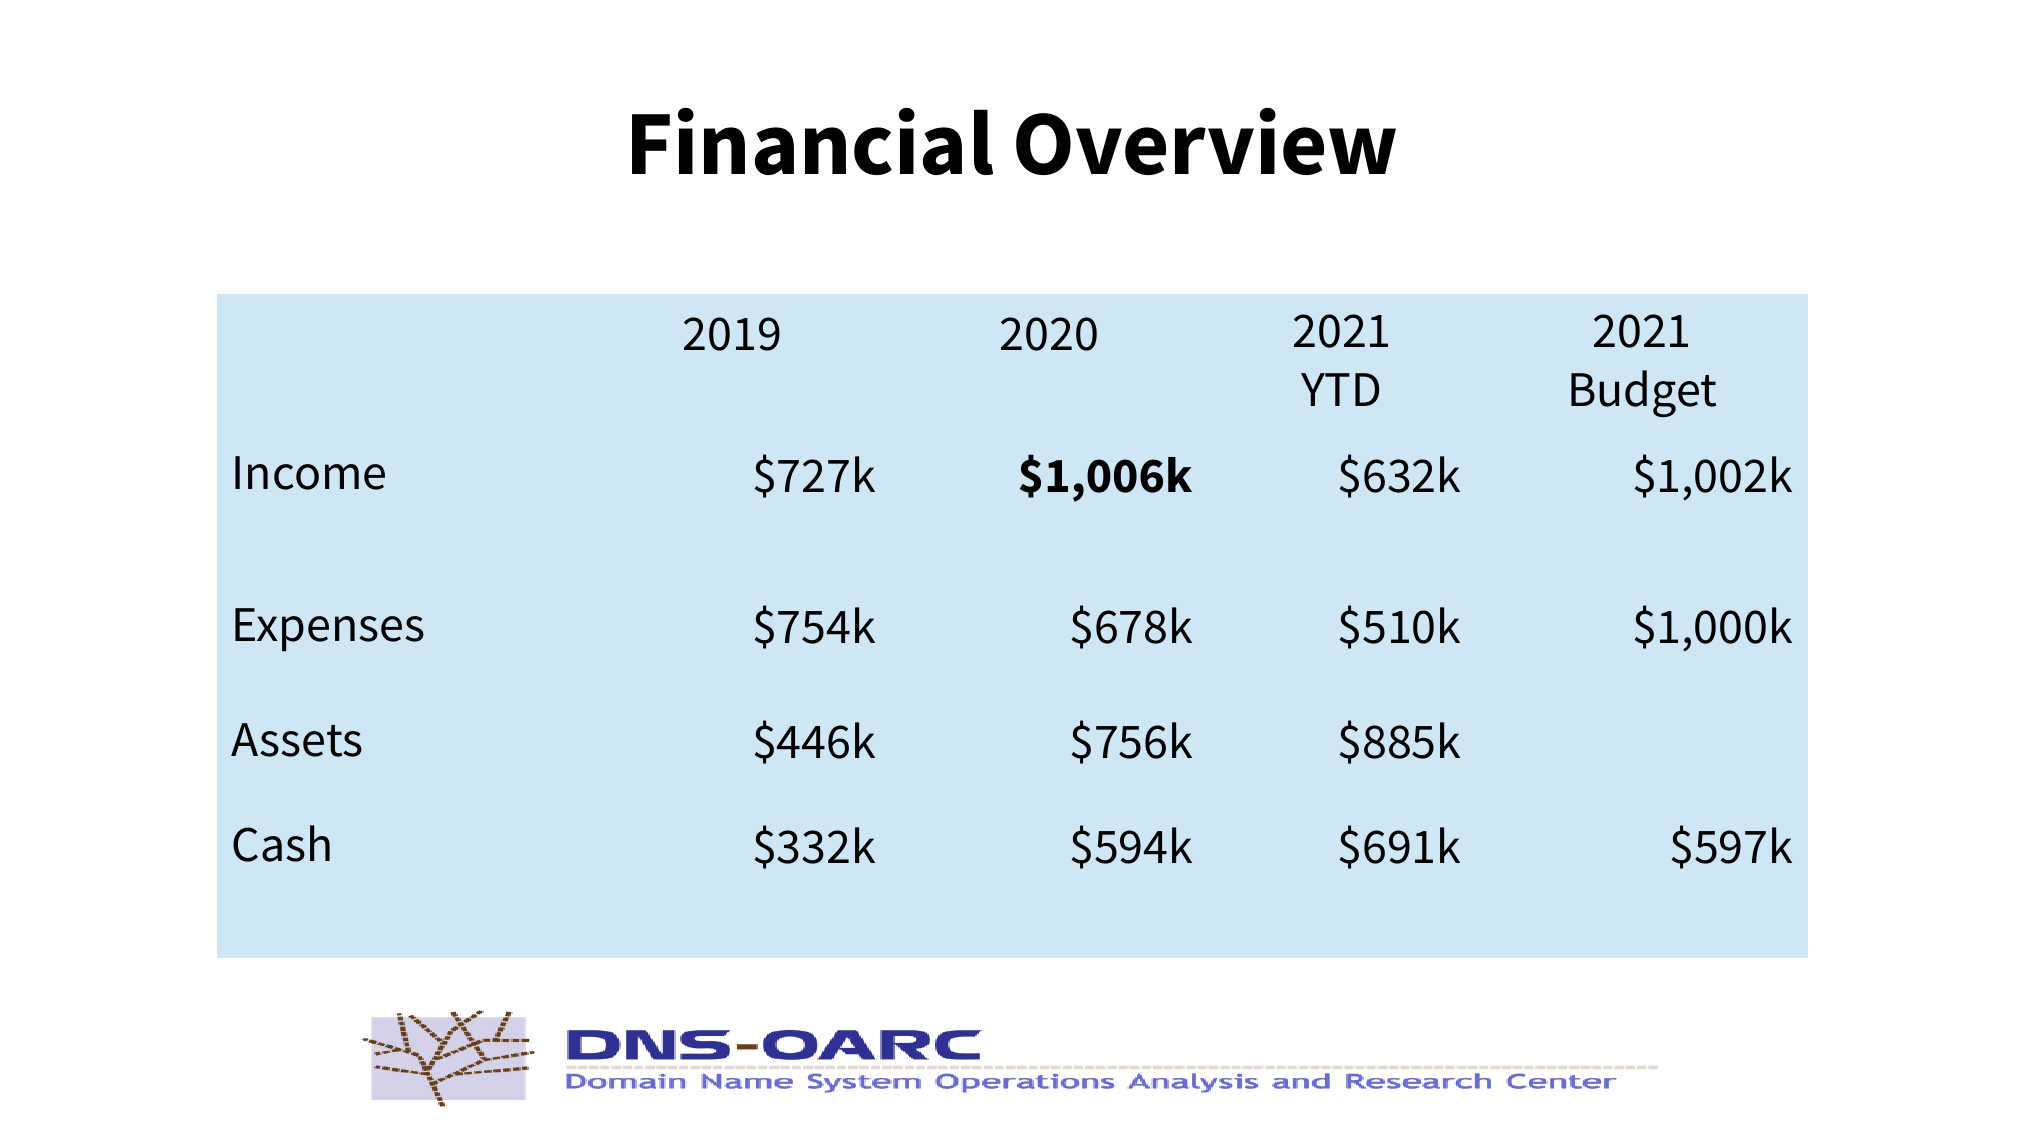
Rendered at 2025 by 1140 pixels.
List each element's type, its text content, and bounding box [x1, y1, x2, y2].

table_header 2021 YTD [1208, 294, 1476, 436]
table_cell $1,006k [891, 436, 1208, 587]
table_cell $727k [574, 436, 891, 587]
table_cell $756k [891, 702, 1208, 807]
table_cell $678k [891, 587, 1208, 702]
table_cell $885k [1208, 702, 1476, 807]
table_cell Income [217, 436, 574, 587]
table_cell [1476, 702, 1808, 807]
table_cell $1,002k [1476, 436, 1808, 587]
table_header [217, 294, 574, 436]
table_cell $632k [1208, 436, 1476, 587]
text_box Financial Overview [101, 52, 1924, 228]
table_header 2020 [891, 294, 1208, 436]
table_cell $597k [1476, 807, 1808, 958]
table_cell $446k [574, 702, 891, 807]
picture [289, 1004, 1700, 1113]
table_cell Cash [217, 807, 574, 958]
table_cell Assets [217, 702, 574, 807]
table_cell $510k [1208, 587, 1476, 702]
table_header 2019 [574, 294, 891, 436]
table_cell $1,000k [1476, 587, 1808, 702]
table_cell $332k [574, 807, 891, 958]
table_cell $754k [574, 587, 891, 702]
table_cell $691k [1208, 807, 1476, 958]
table_header 2021 Budget [1476, 294, 1808, 436]
table_cell Expenses [217, 587, 574, 702]
table_cell $594k [891, 807, 1208, 958]
